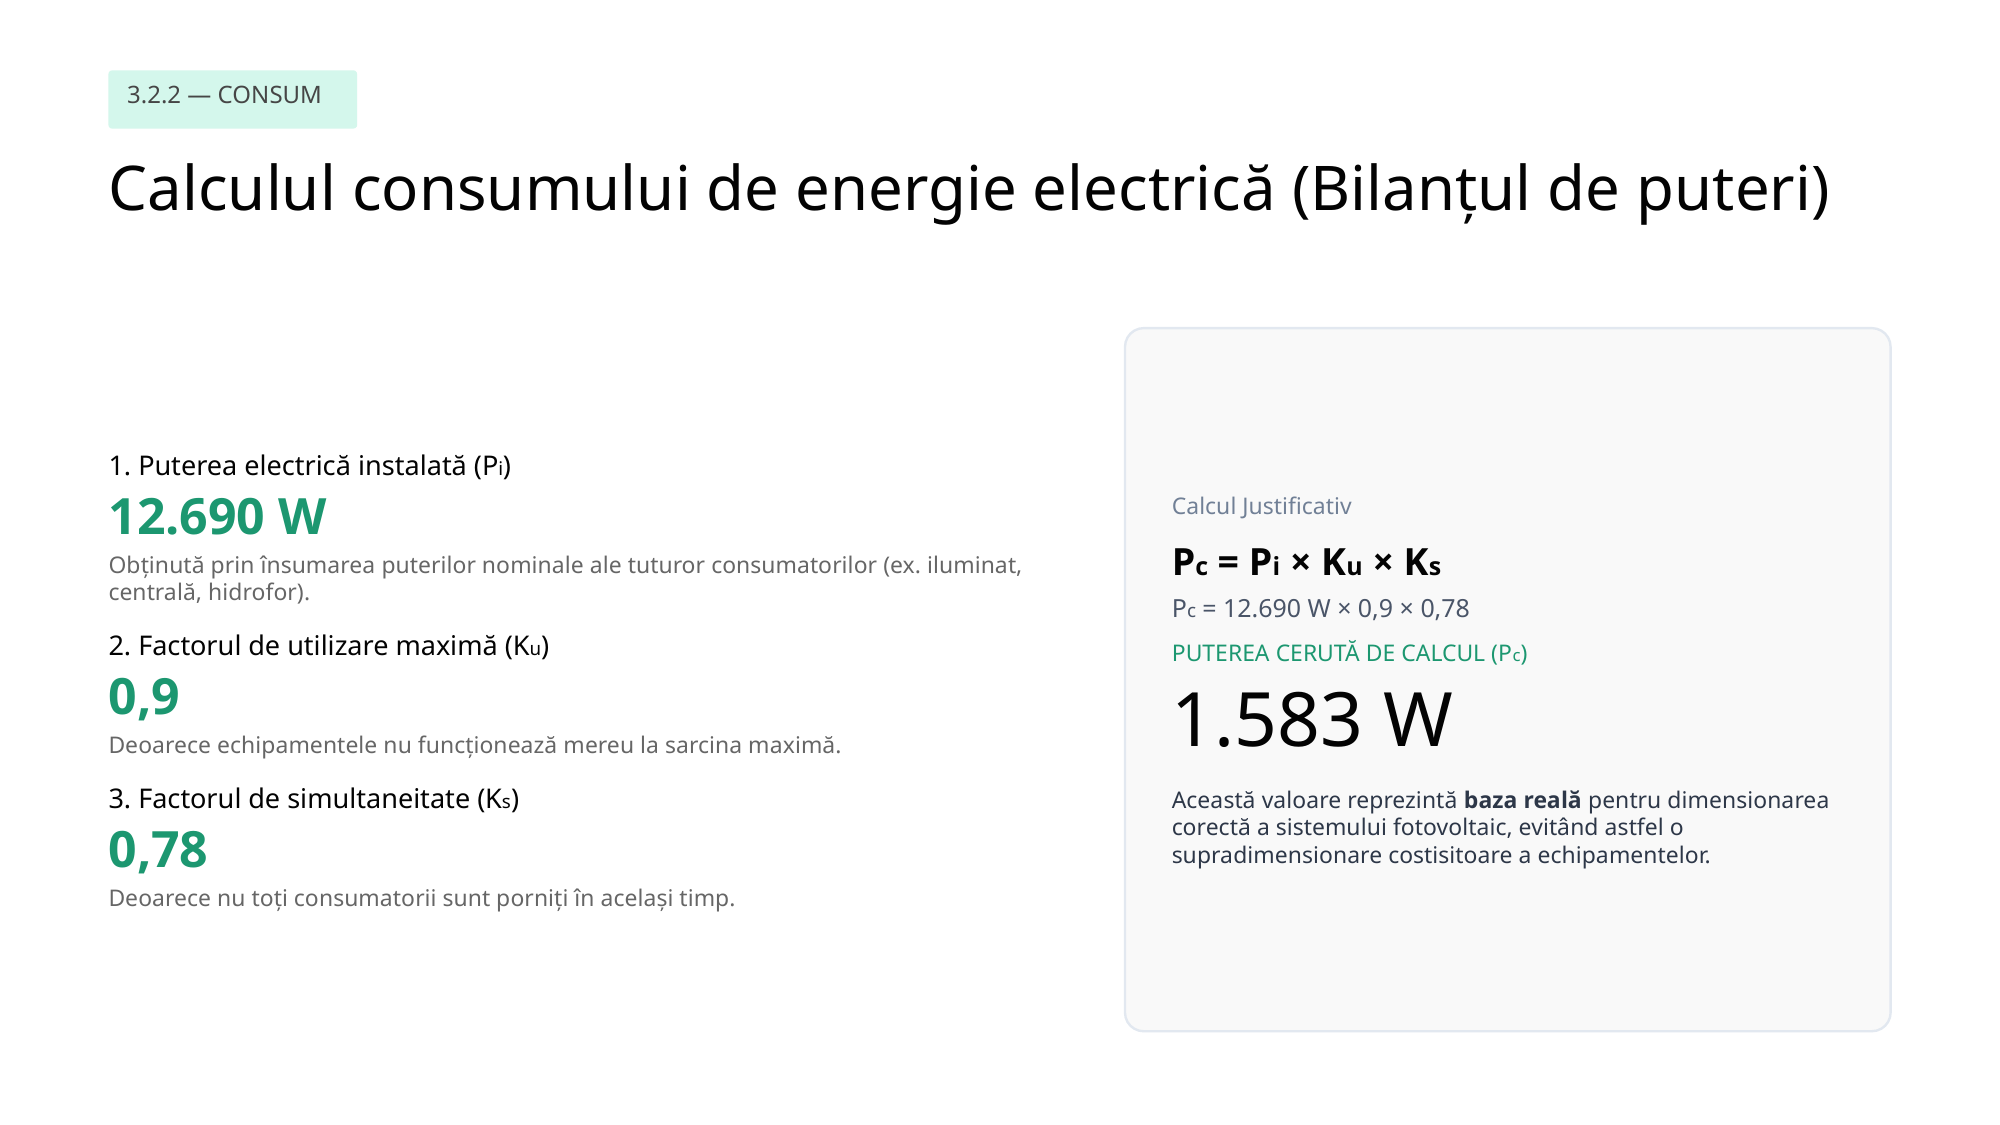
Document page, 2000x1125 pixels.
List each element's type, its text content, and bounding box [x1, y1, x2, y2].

text_box Calcul Justificativ Pc = Pi × Ku × Ks Pc = 12.690 W × 0,9 × 0,78 PUTEREA CERUTĂ DE CALCUL (Pc) 1.583 W Această valoare reprezintă baza reală pentru dimensionarea corectă a sistemului fotovoltaic, evitând astfel o supradimensionare costisitoare a echipamentelor. [1171, 367, 1844, 993]
text_box [108, 70, 358, 129]
text_box Calculul consumului de energie electrică (Bilanțul de puteri) [108, 148, 1890, 290]
text_box [1125, 328, 1891, 1032]
text_box 1. Puterea electrică instalată (Pi) 12.690 W Obținută prin însumarea puterilor nominale ale tuturor consumatorilor (ex. iluminat, centrală, hidrofor). 2. Factorul de utilizare maximă (Ku) 0,9 Deoarece echipamentele nu funcționează mereu la sarcina maximă. 3. Factorul de simultaneitate (Ks) 0,78 Deoarece nu toți consumatorii sunt porniți în același timp. [108, 328, 1046, 1032]
text_box 3.2.2 — CONSUM [127, 79, 439, 120]
